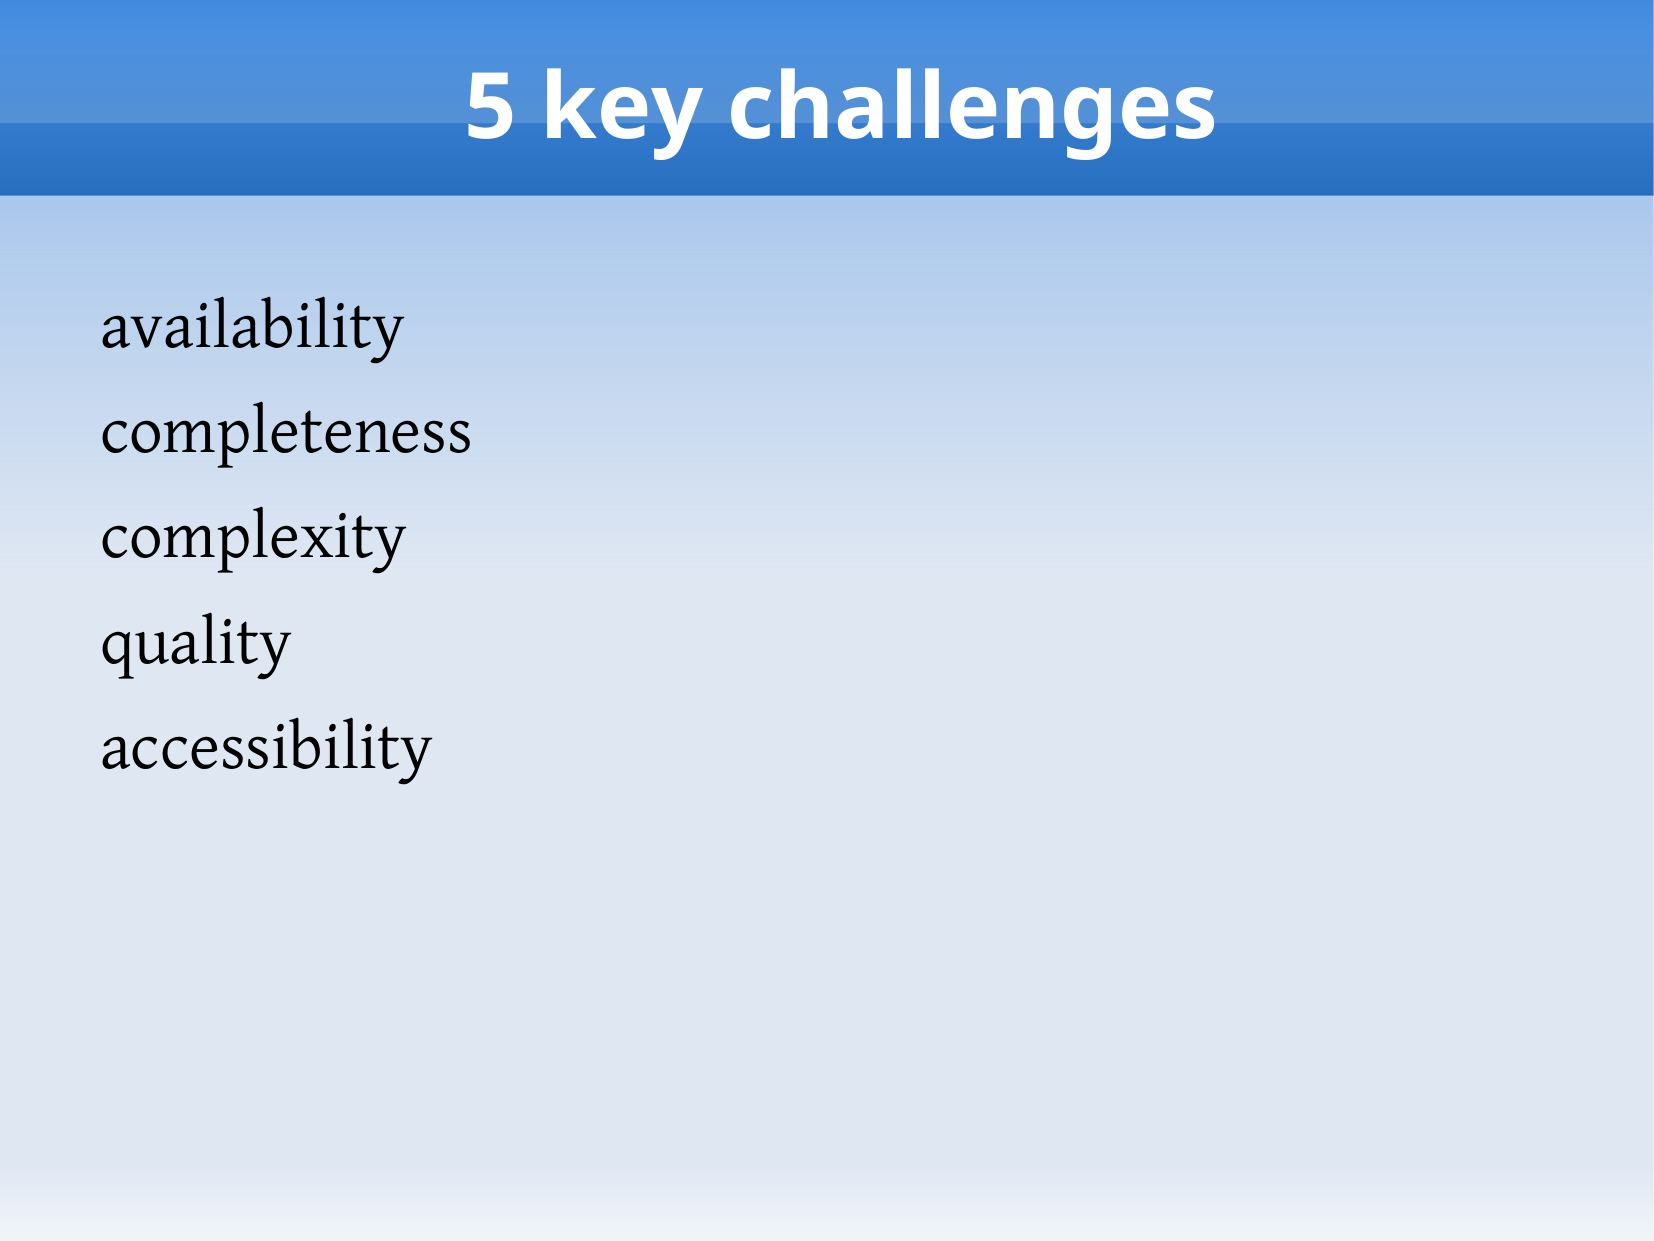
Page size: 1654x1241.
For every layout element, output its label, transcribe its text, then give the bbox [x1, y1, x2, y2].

title 5 key challenges [59, 29, 1625, 178]
list availability completeness complexity quality accessibility [82, 290, 1571, 1109]
picture [0, 0, 1654, 1241]
